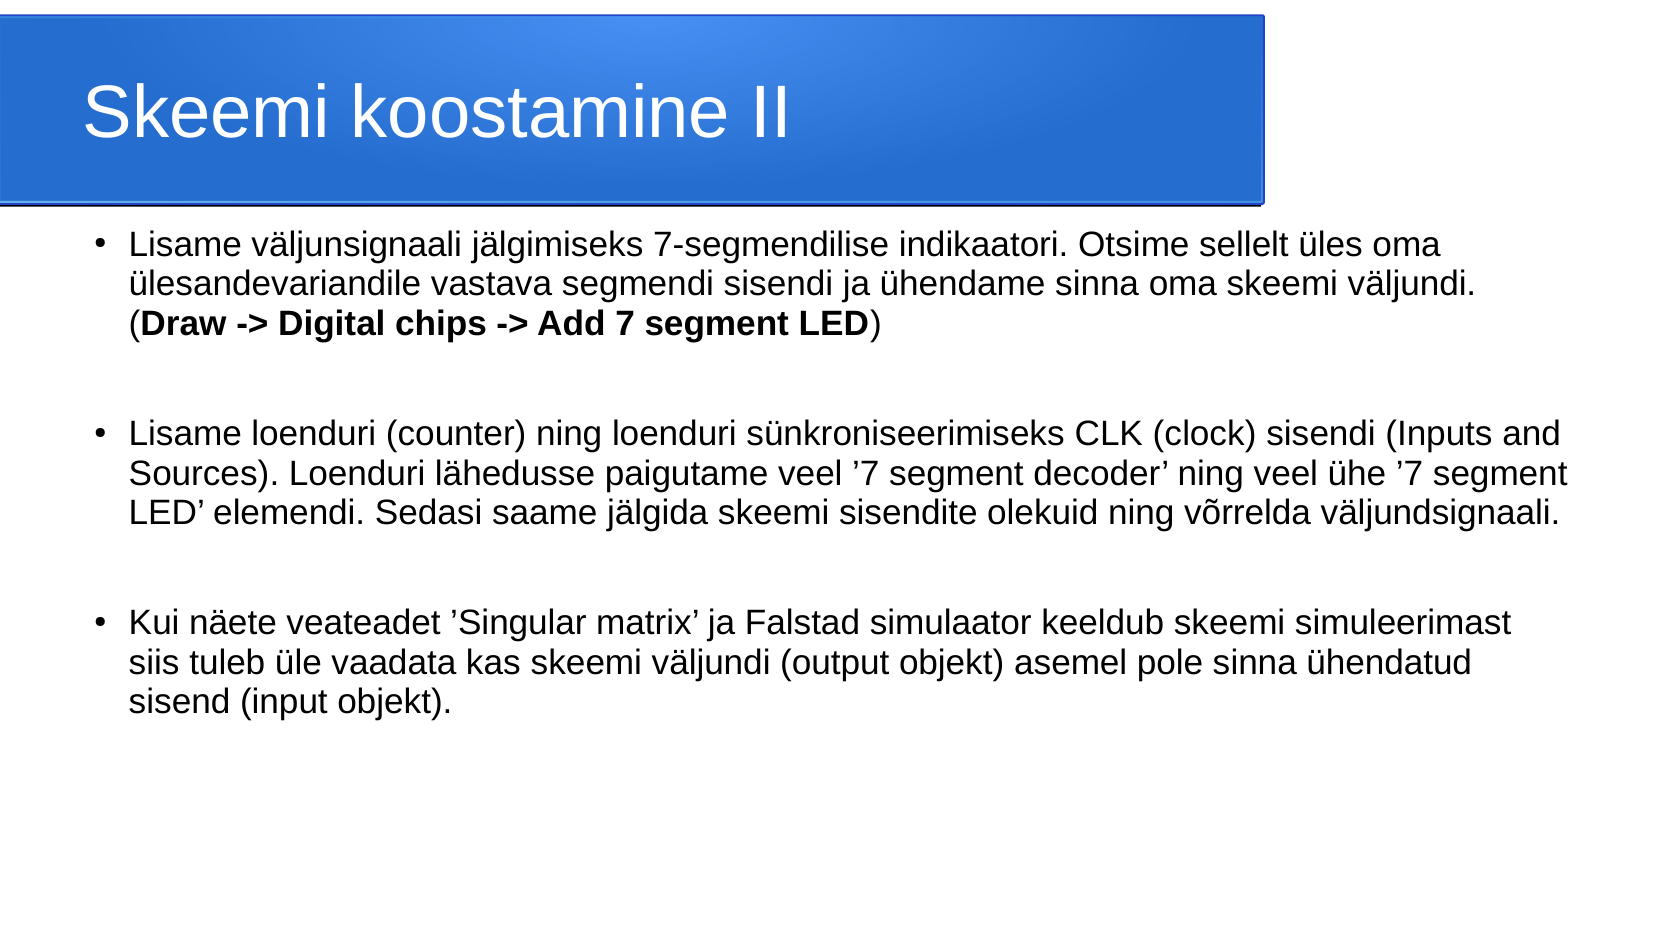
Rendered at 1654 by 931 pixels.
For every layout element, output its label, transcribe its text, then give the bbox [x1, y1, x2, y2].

list Lisame väljunsignaali jälgimiseks 7-segmendilise indikaatori. Otsime sellelt üles oma ülesandevariandile vastava segmendi sisendi ja ühendame sinna oma skeemi väljundi. (Draw -> Digital chips -> Add 7 segment LED) Lisame loenduri (counter) ning loenduri sünkroniseerimiseks CLK (clock) sisendi (Inputs and Sources). Loenduri lähedusse paigutame veel ’7 segment decoder’ ning veel ühe ’7 segment LED’ elemendi. Sedasi saame jälgida skeemi sisendite olekuid ning võrrelda väljundsignaali. Kui näete veateadet ’Singular matrix’ ja Falstad simulaator keeldub skeemi simuleerimast siis tuleb üle vaadata kas skeemi väljundi (output objekt) asemel pole sinna ühendatud sisend (input objekt). [82, 224, 1571, 764]
title Skeemi koostamine II [82, 35, 1235, 189]
